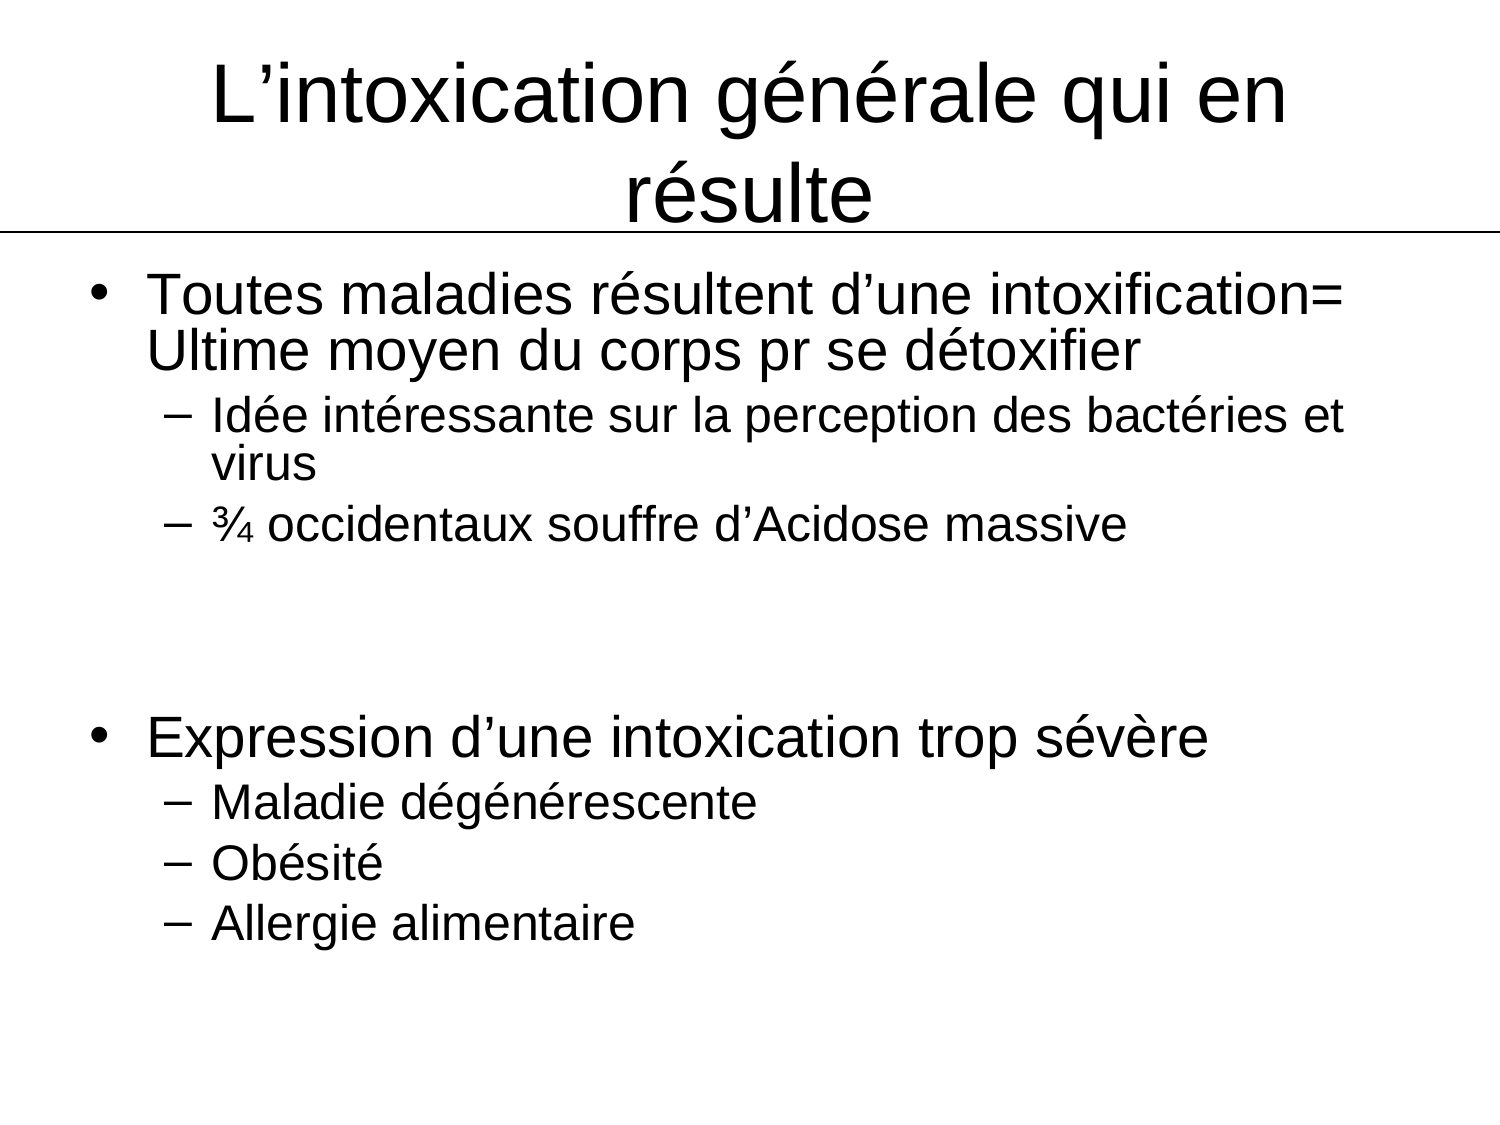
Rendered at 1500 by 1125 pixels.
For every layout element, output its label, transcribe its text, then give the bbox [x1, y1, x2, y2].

title L’intoxication générale qui en résulte [75, 45, 1426, 231]
list Toutes maladies résultent d’une intoxification= Ultime moyen du corps pr se détoxifier Idée intéressante sur la perception des bactéries et virus ¾ occidentaux souffre d’Acidose massive Expression d’une intoxication trop sévère Maladie dégénérescente Obésité Allergie alimentaire [75, 262, 1426, 1005]
